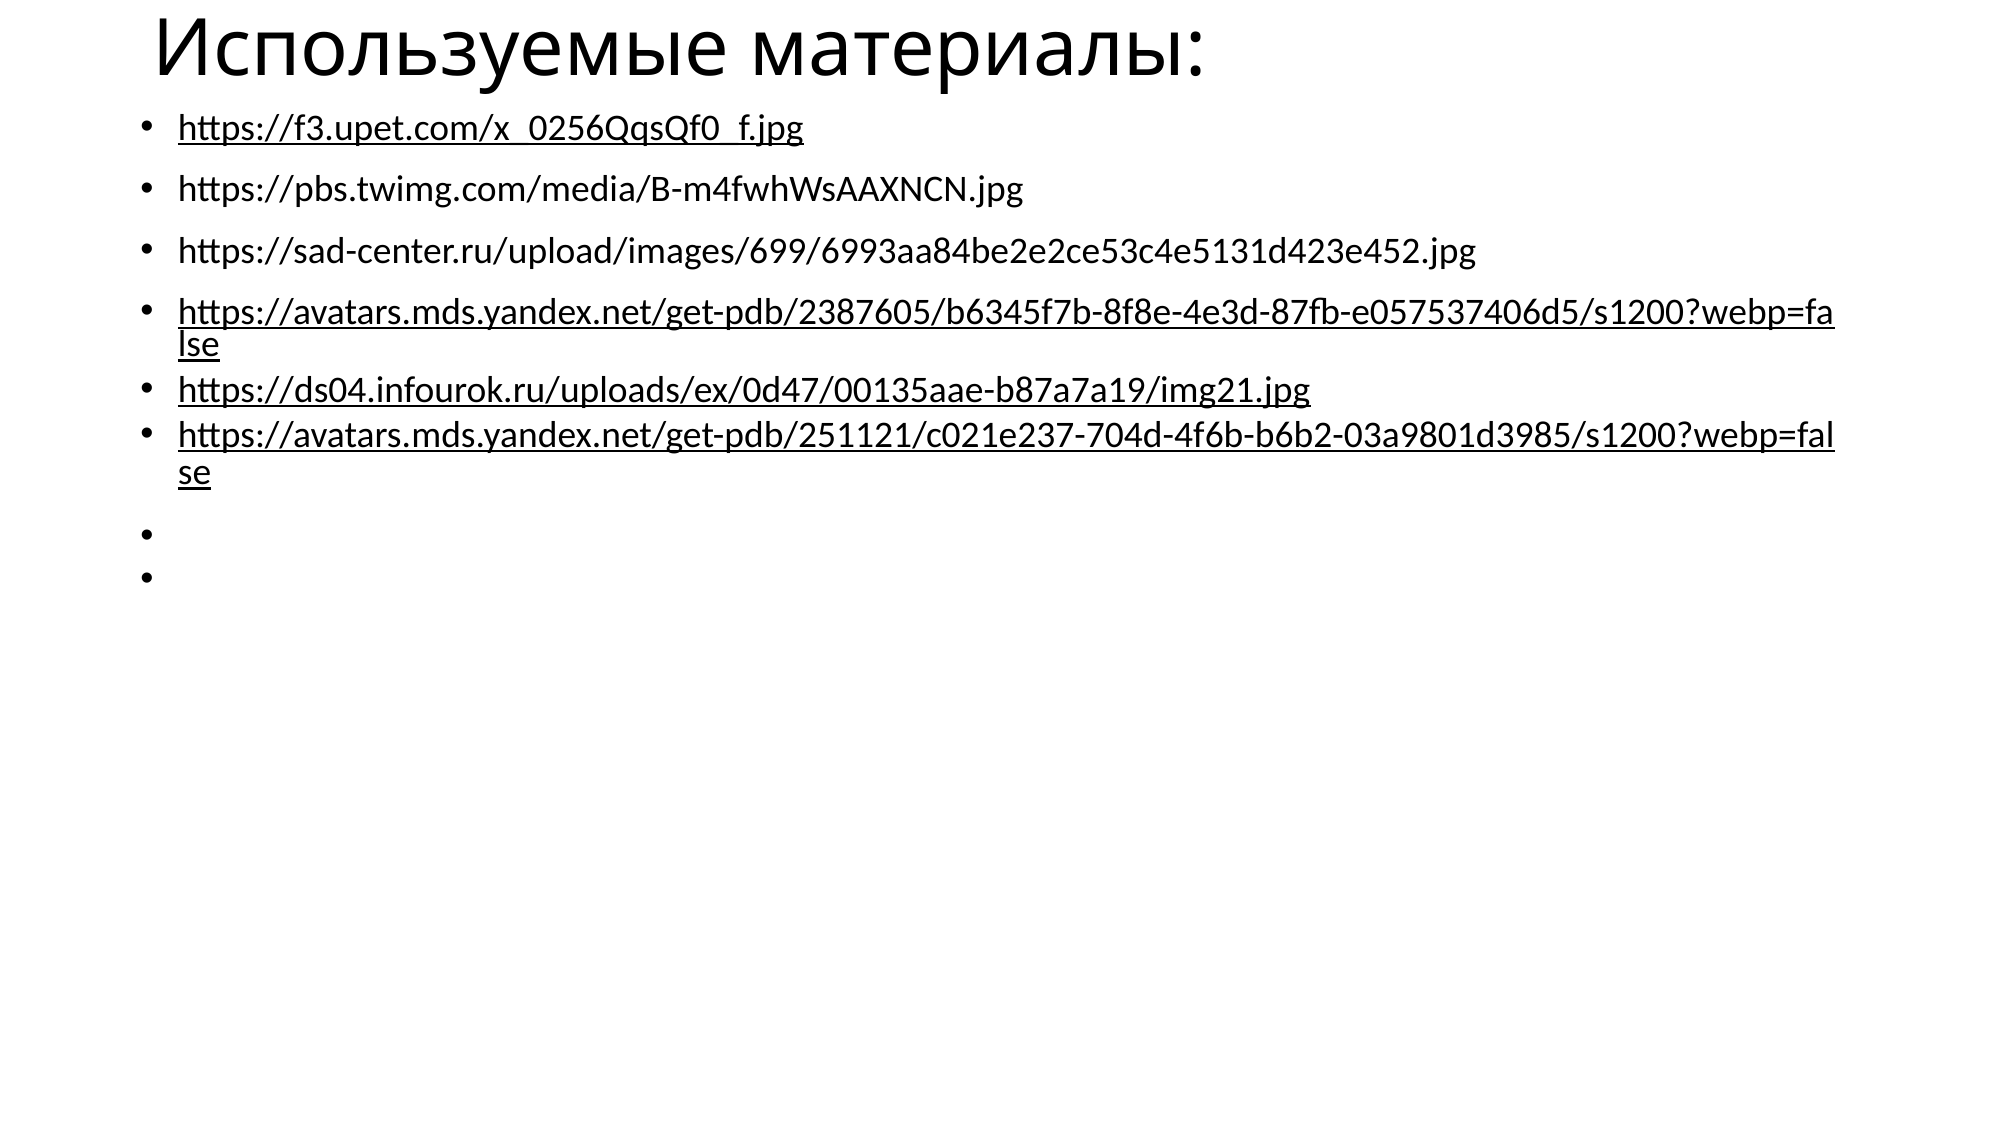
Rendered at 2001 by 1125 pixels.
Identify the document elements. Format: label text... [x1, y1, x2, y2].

title Используемые материалы: [137, 0, 1863, 101]
list https://f3.upet.com/x_0256QqsQf0_f.jpg https://pbs.twimg.com/media/B-m4fwhWsAAXNCN.jpg https://sad-center.ru/upload/images/699/6993aa84be2e2ce53c4e5131d423e452.jpg https://avatars.mds.yandex.net/get-pdb/2387605/b6345f7b-8f8e-4e3d-87fb-e057537406d5/s1200?webp=false https://ds04.infourok.ru/uploads/ex/0d47/00135aae-b87a7a19/img21.jpg https://avatars.mds.yandex.net/get-pdb/251121/c021e237-704d-4f6b-b6b2-03a9801d3985/s1200?webp=false [125, 100, 1851, 635]
